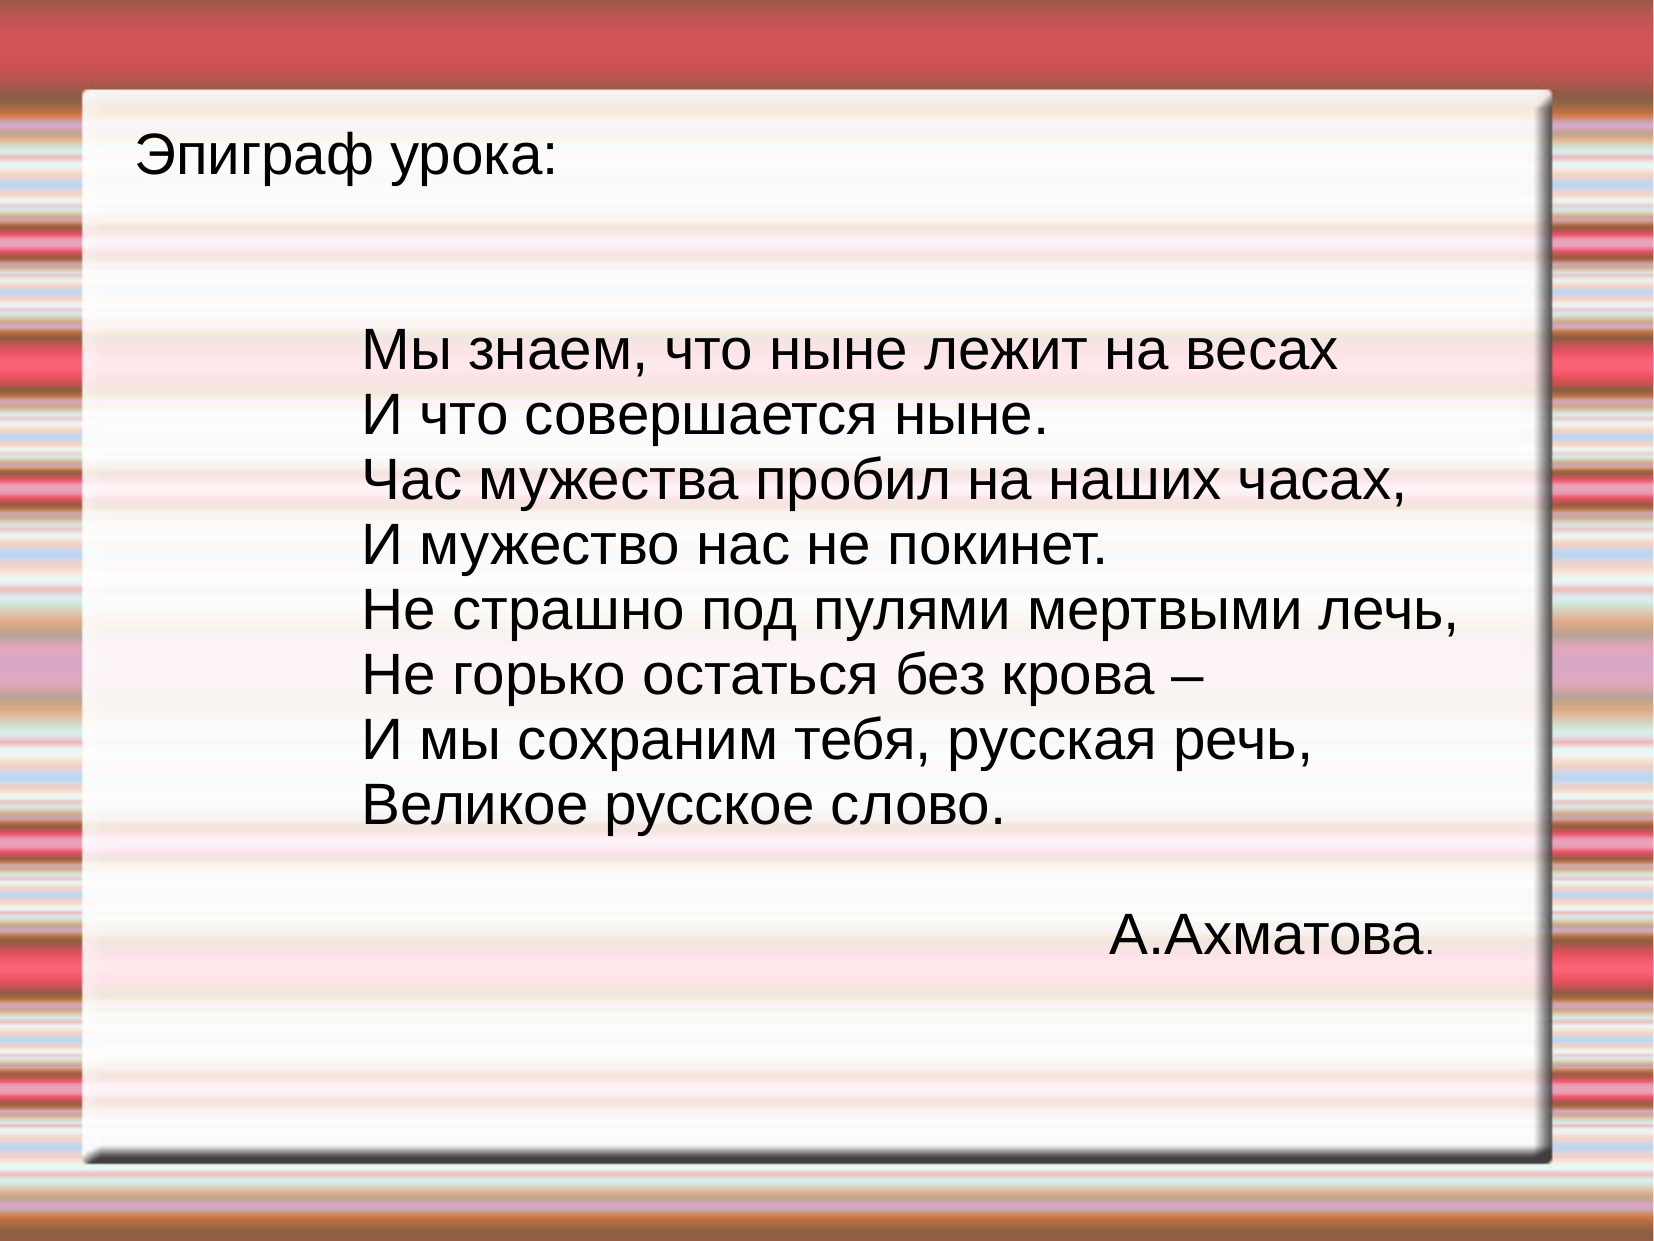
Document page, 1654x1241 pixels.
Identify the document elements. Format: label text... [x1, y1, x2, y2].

text_box Эпиграф урока: Мы знаем, что ныне лежит на весах И что совершается ныне. Час мужества пробил на наших часах, И мужество нас не покинет. Не страшно под пулями мертвыми лечь, Не горько остаться без крова – И мы сохраним тебя, русская речь, Великое русское слово. А.Ахматова. [70, 49, 1571, 1134]
picture [0, 0, 1654, 1241]
